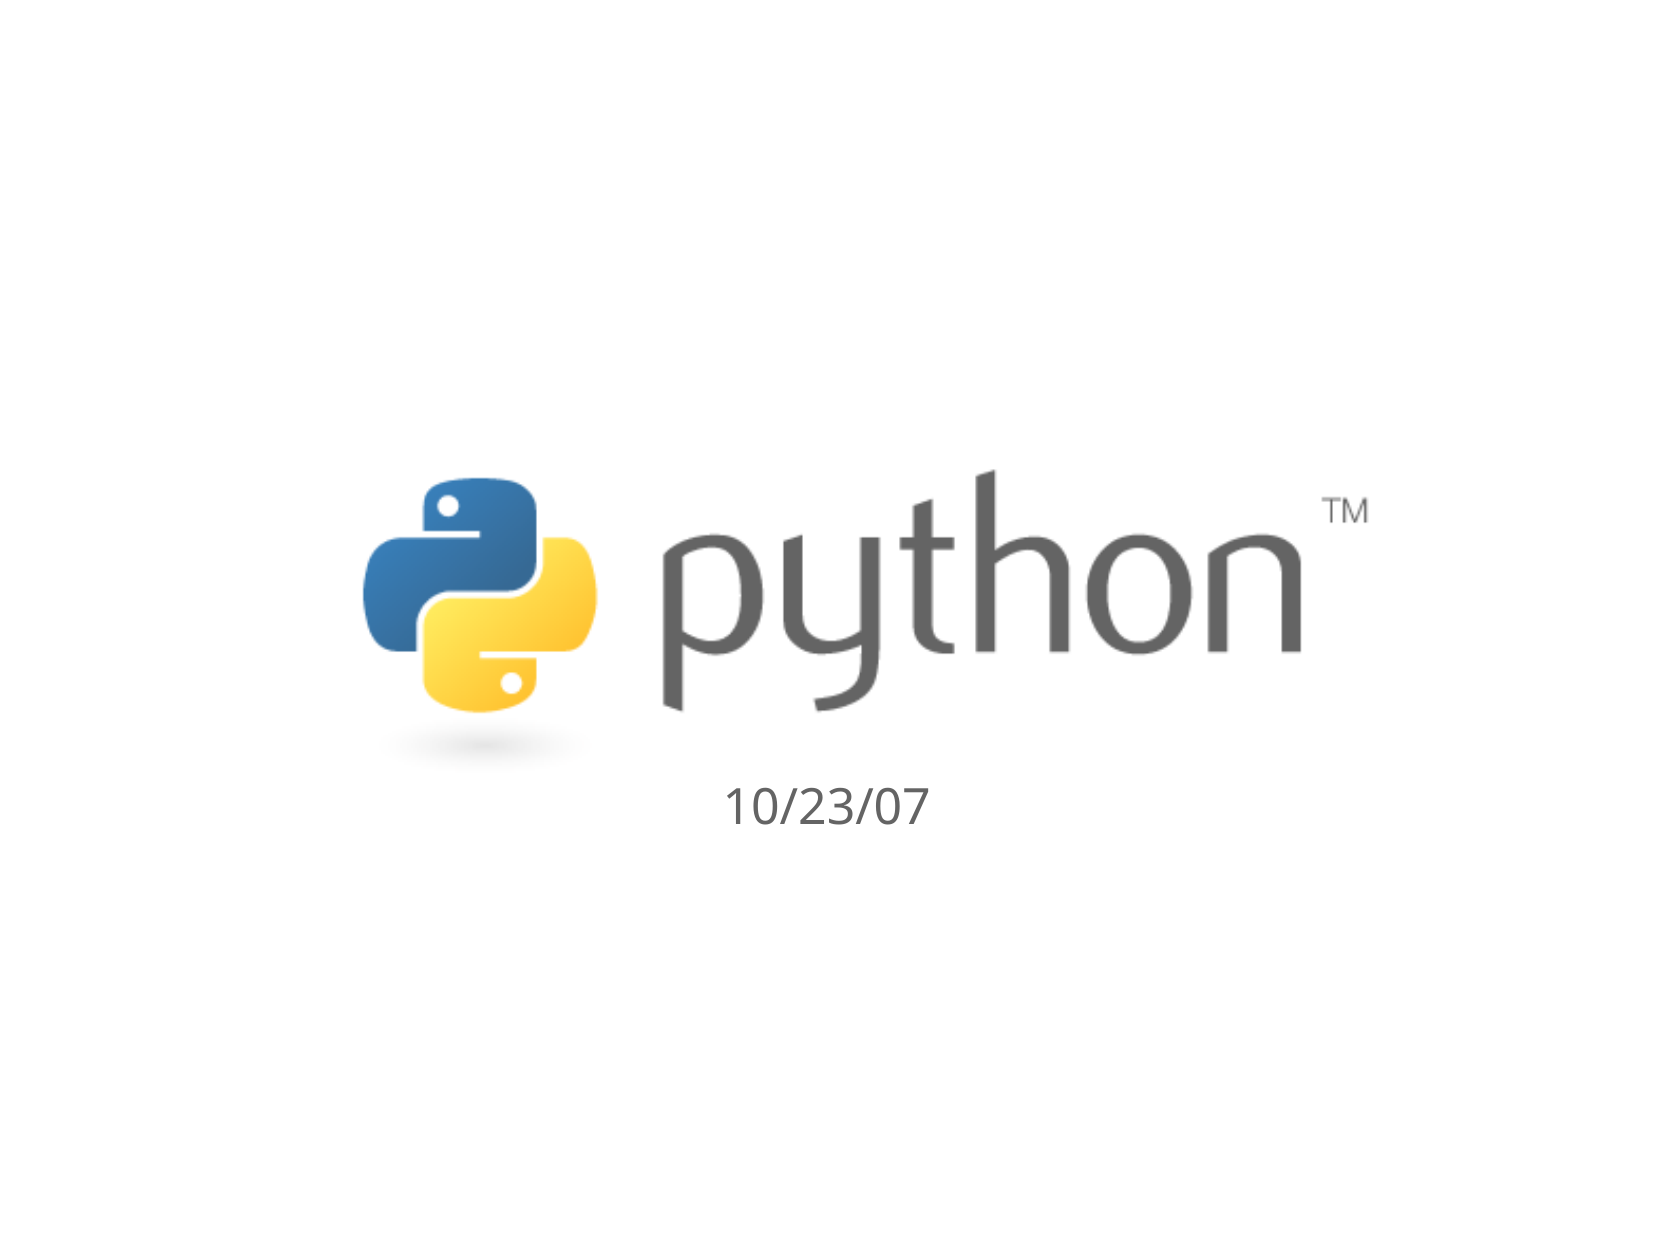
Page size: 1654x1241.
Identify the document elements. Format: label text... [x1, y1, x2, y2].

text_box 10/23/07 [696, 763, 957, 850]
picture [197, 409, 1466, 838]
